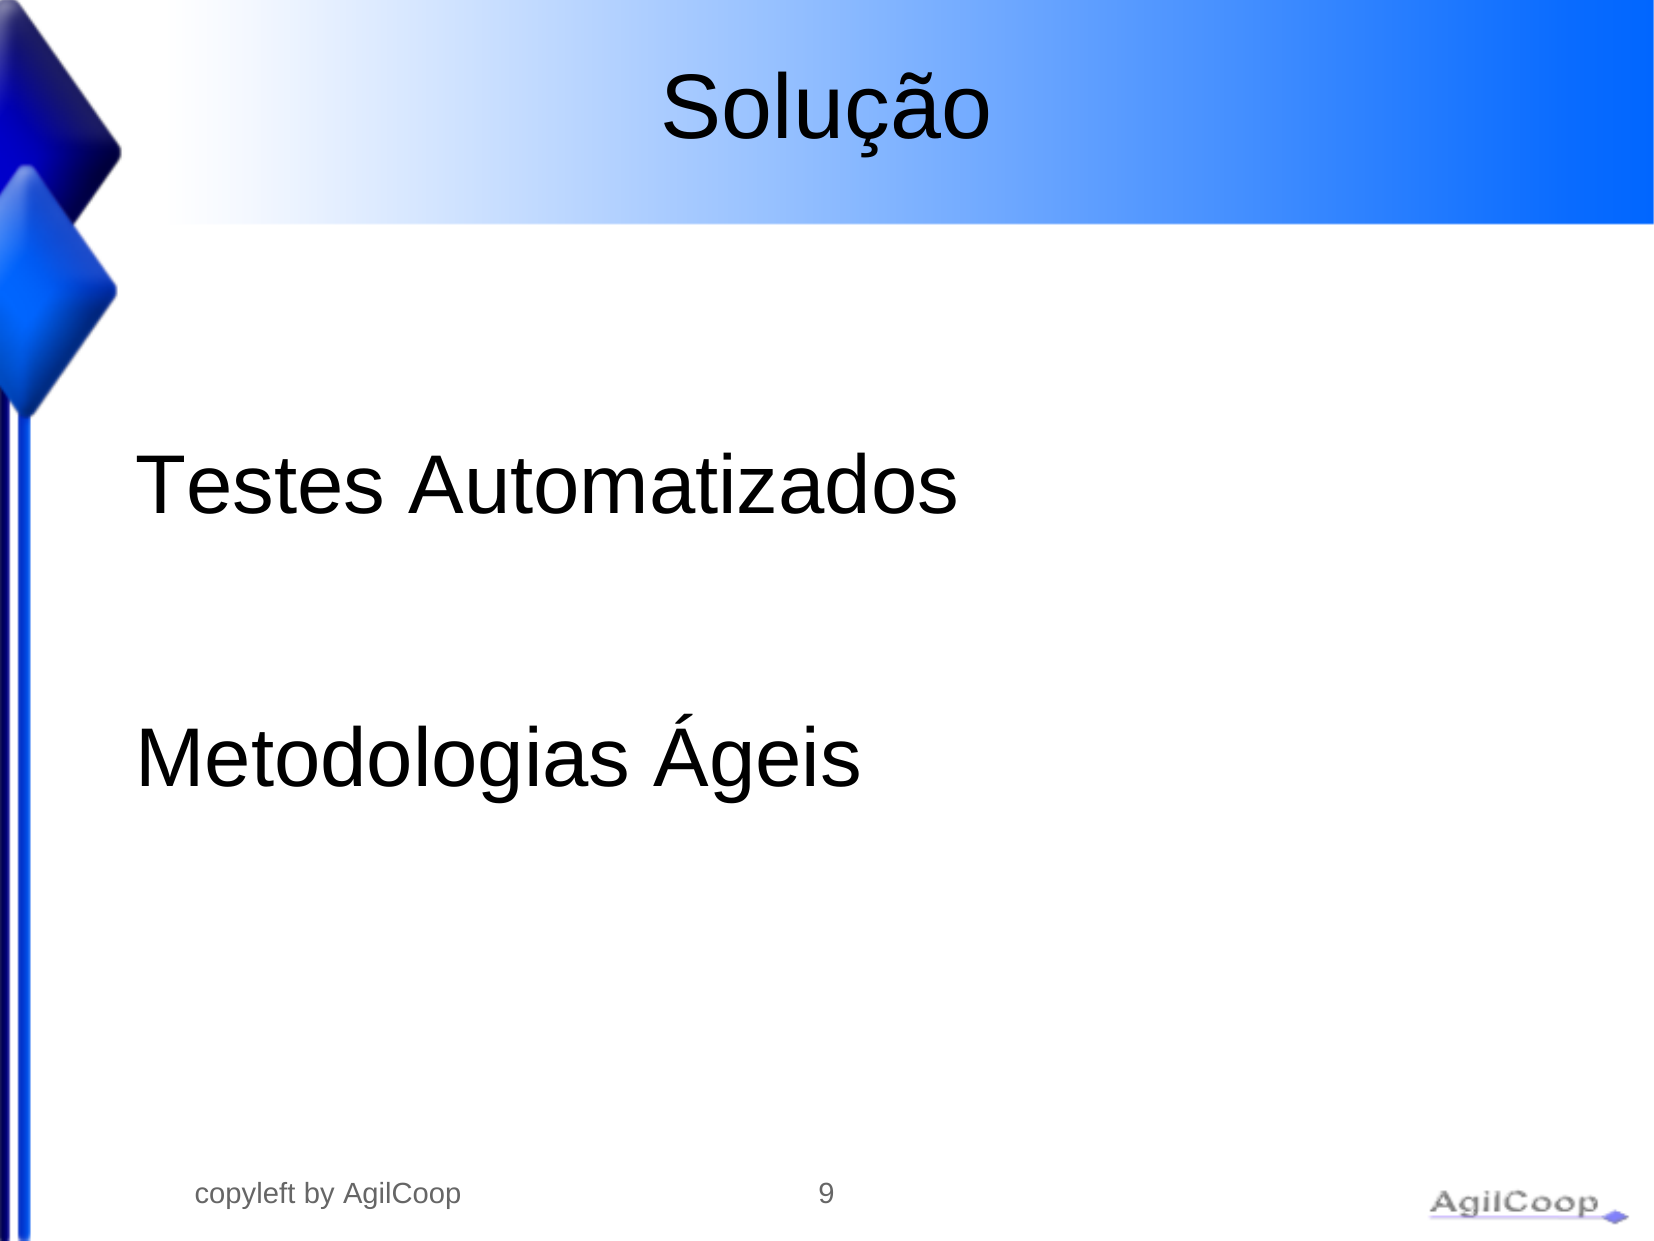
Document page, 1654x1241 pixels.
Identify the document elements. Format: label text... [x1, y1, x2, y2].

picture [0, 0, 1654, 1241]
title Solução [82, 60, 1571, 163]
list Testes Automatizados Metodologias Ágeis [118, 249, 1607, 827]
